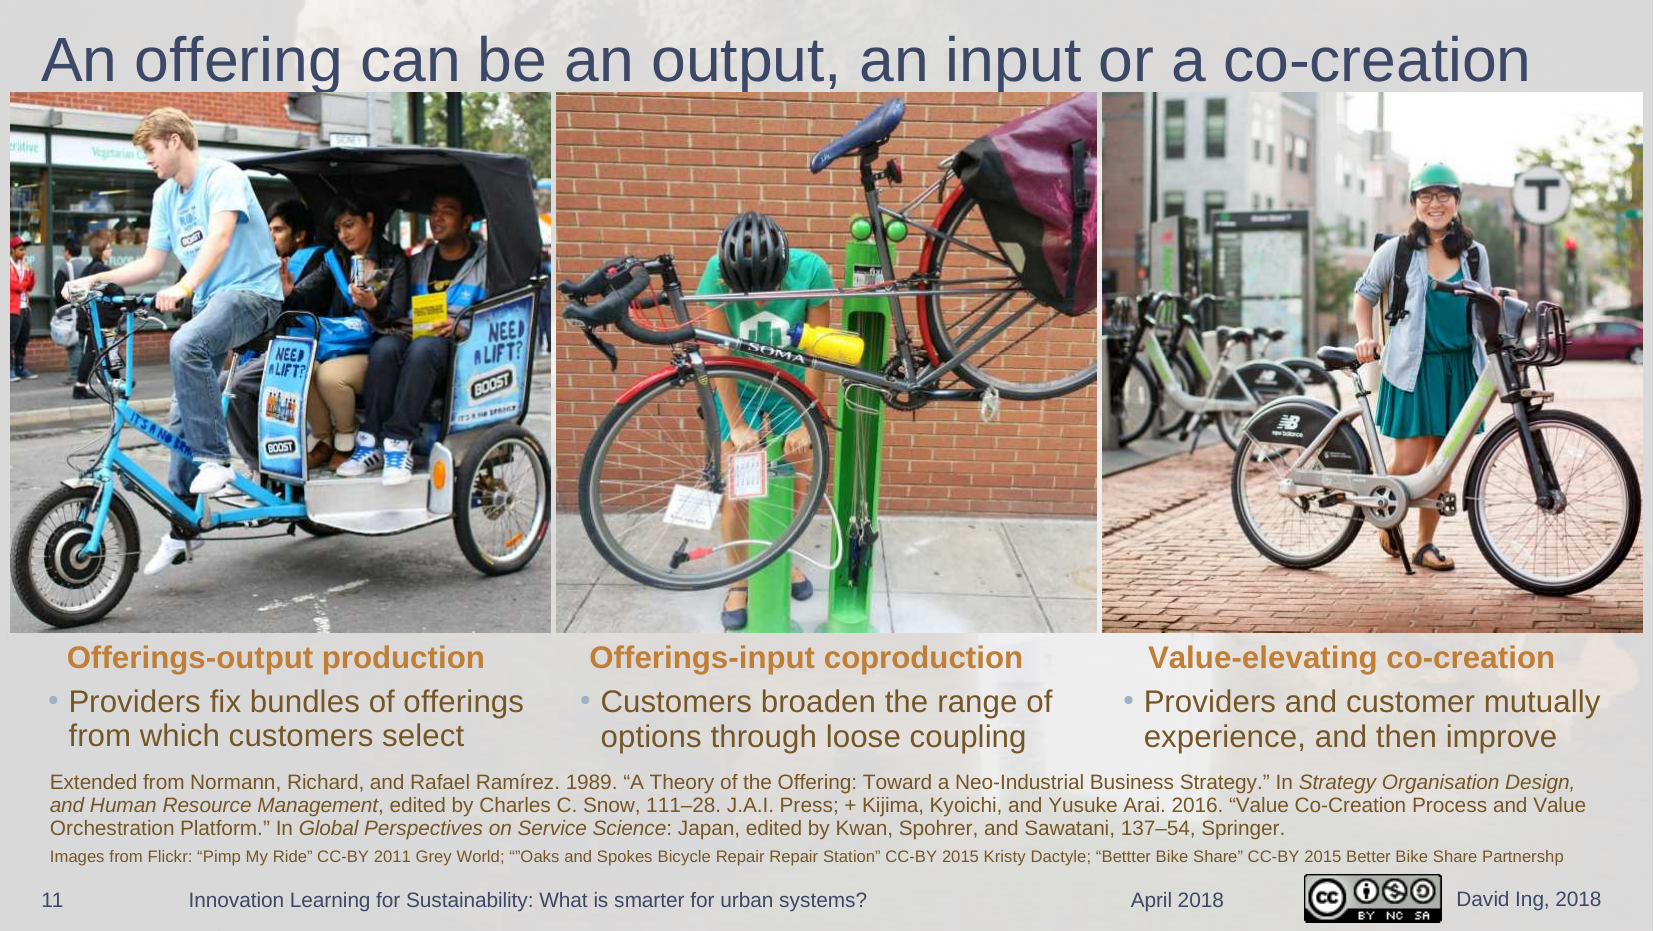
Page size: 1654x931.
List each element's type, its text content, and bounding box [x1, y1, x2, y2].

picture [556, 92, 1097, 633]
text_box Offerings-input coproduction Customers broaden the range of options through loose coupling [544, 633, 1087, 761]
picture [10, 92, 551, 633]
picture [1304, 902, 1442, 923]
title An offering can be an output, an input or a co-creation [41, 30, 1613, 126]
text_box Value-elevating co-creation Providers and customer mutually experience, and then improve [0, 0, 1653, 931]
text_box Images from Flickr: “Pimp My Ride” CC-BY 2011 Grey World; “”Oaks and Spokes Bicycle Repair Repair Station” CC-BY 2015 Kristy Dactyle; “Bettter Bike Share” CC-BY 2015 Better Bike Share Partnershp [35, 848, 1614, 902]
text_box Extended from Normann, Richard, and Rafael Ramírez. 1989. “A Theory of the Offering: Toward a Neo-Industrial Business Strategy.” In Strategy Organisation Design, and Human Resource Management, edited by Charles C. Snow, 111–28. J.A.I. Press; + Kijima, Kyoichi, and Yusuke Arai. 2016. “Value Co-Creation Process and Value Orchestration Platform.” In Global Perspectives on Service Science: Japan, edited by Kwan, Spohrer, and Sawatani, 137–54, Springer. [35, 762, 1614, 848]
text_box Offerings-output production Providers fix bundles of offerings from which customers select [12, 633, 544, 761]
picture [1102, 92, 1643, 633]
